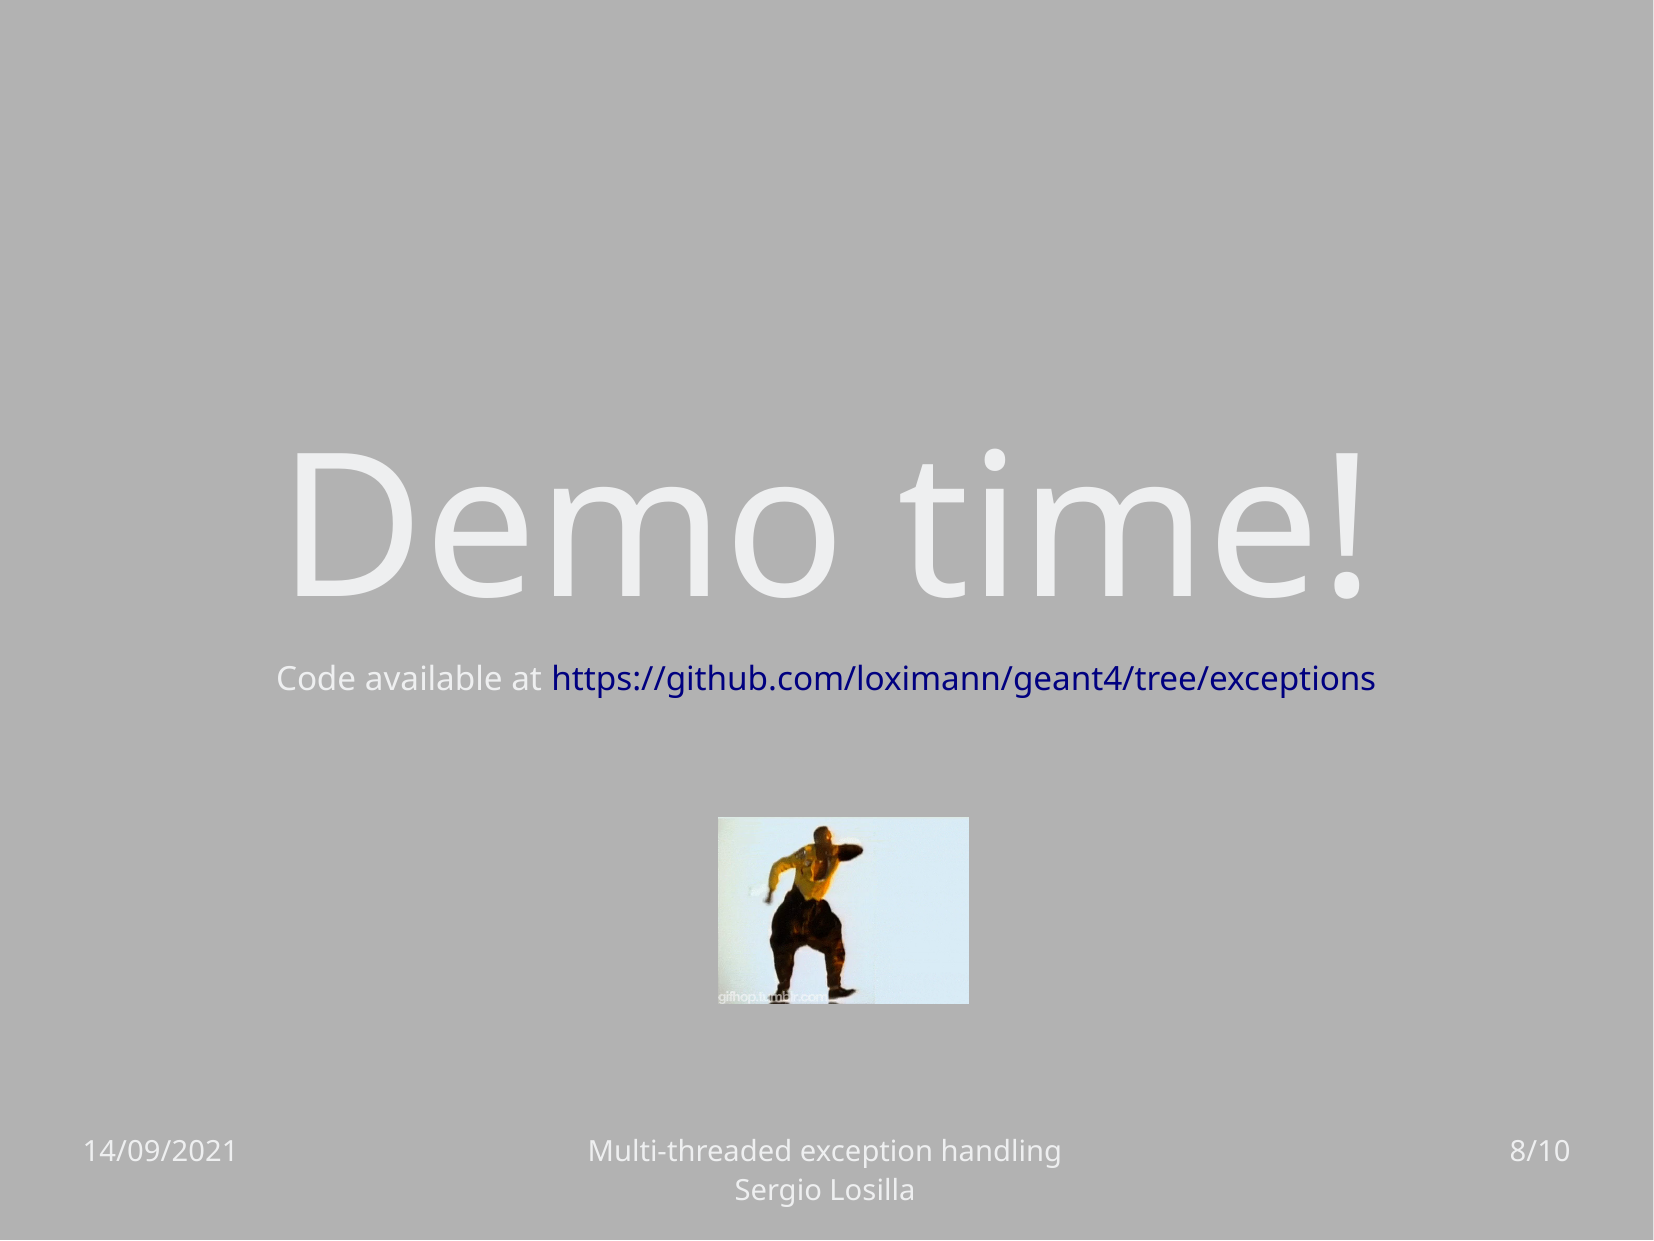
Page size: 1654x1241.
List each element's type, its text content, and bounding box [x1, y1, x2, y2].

title Demo time! Code available at https://github.com/loximann/geant4/tree/exceptions [82, 49, 1571, 1033]
text_box [717, 816, 970, 1005]
